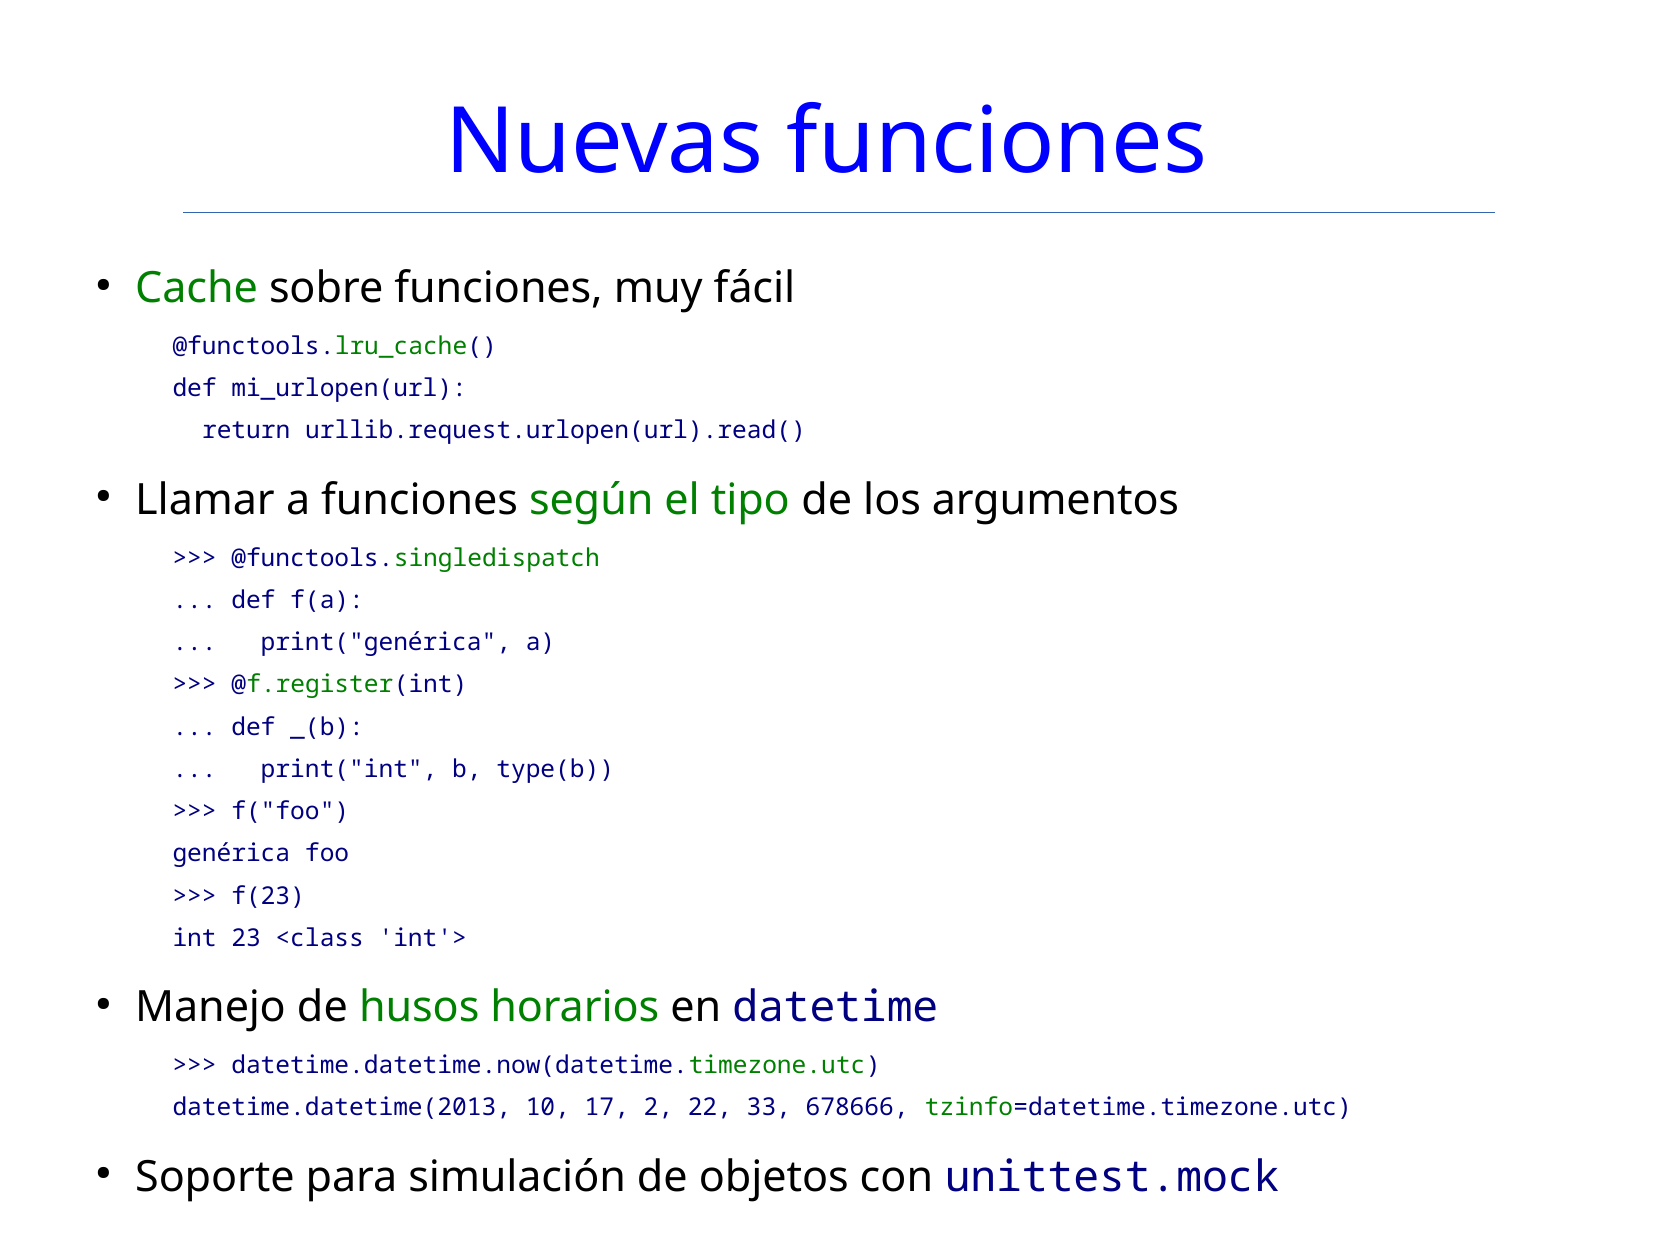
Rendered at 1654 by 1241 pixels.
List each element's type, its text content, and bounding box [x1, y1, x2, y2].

list Cache sobre funciones, muy fácil @functools.lru_cache() def mi_urlopen(url): return urllib.request.urlopen(url).read() Llamar a funciones según el tipo de los argumentos >>> @functools.singledispatch ... def f(a): ... print("genérica", a) >>> @f.register(int) ... def _(b): ... print("int", b, type(b)) >>> f("foo") genérica foo >>> f(23) int 23 <class 'int'> Manejo de husos horarios en datetime >>> datetime.datetime.now(datetime.timezone.utc) datetime.datetime(2013, 10, 17, 2, 22, 33, 678666, tzinfo=datetime.timezone.utc) Soporte para simulación de objetos con unittest.mock [82, 256, 1571, 1205]
title Nuevas funciones [82, 49, 1571, 225]
